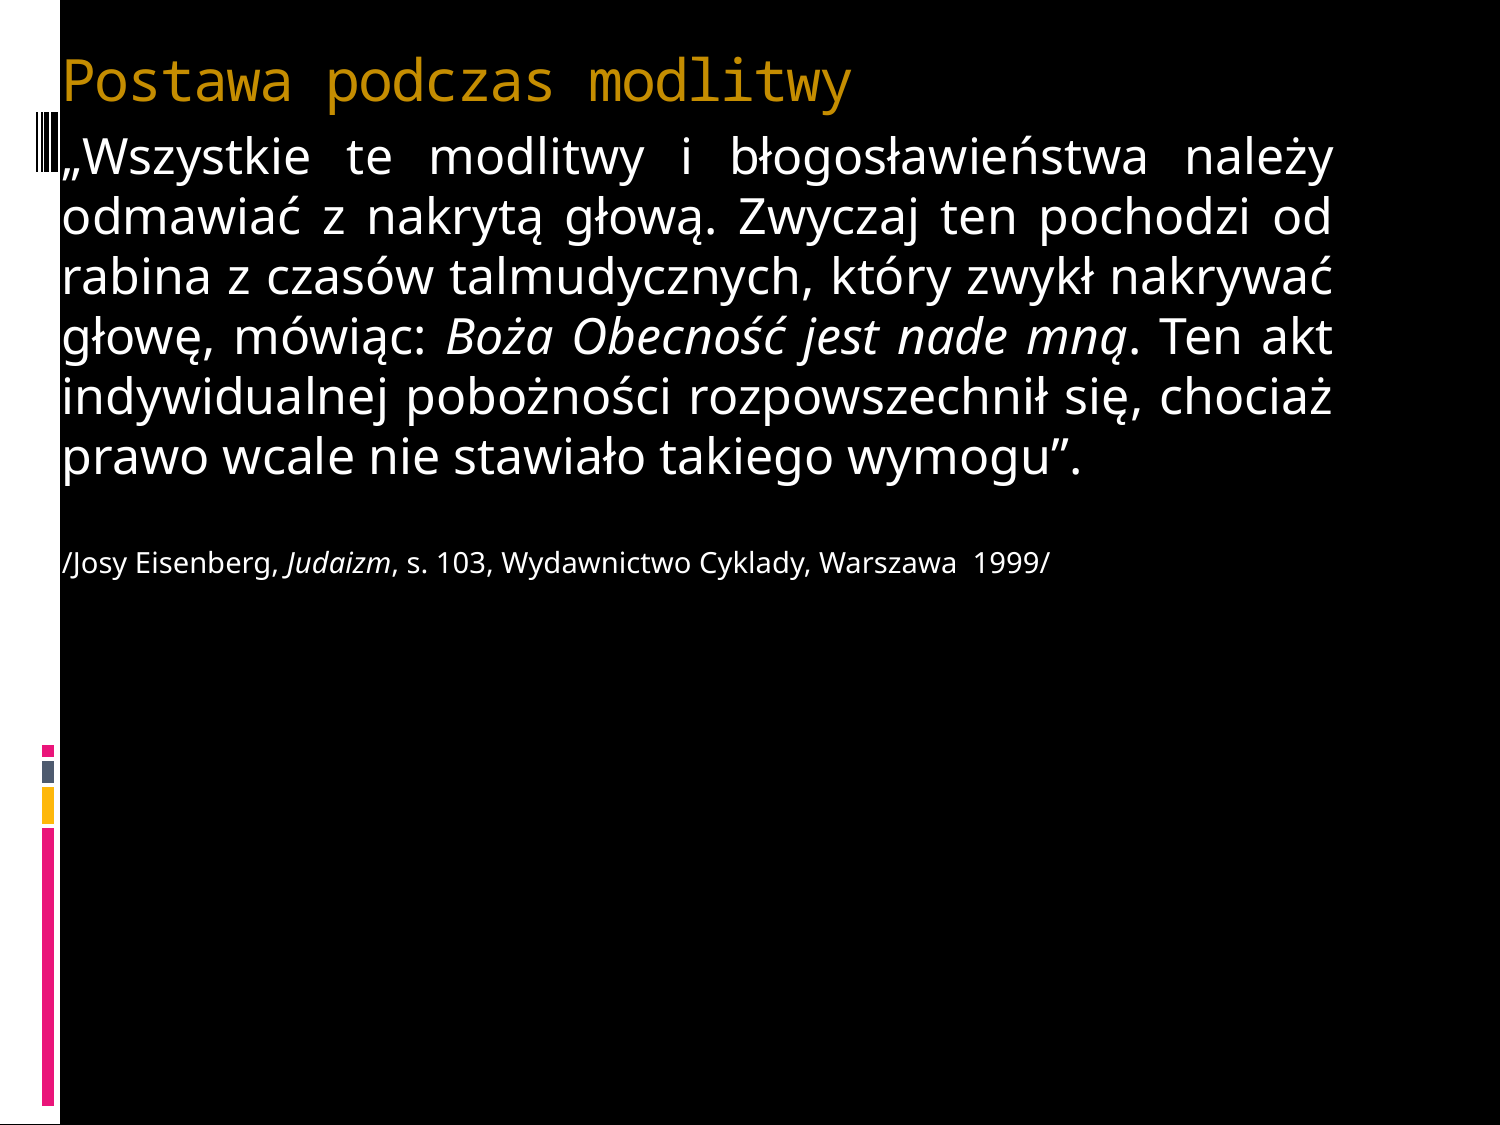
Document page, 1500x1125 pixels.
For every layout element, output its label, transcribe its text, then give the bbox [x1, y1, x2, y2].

text_box „Wszystkie te modlitwy i błogosławieństwa należy odmawiać z nakrytą głową. Zwyczaj ten pochodzi od rabina z czasów talmudycznych, który zwykł nakrywać głowę, mówiąc: Boża Obecność jest nade mną. Ten akt indywidualnej pobożności rozpowszechnił się, chociaż prawo wcale nie stawiało takiego wymogu”. /Josy Eisenberg, Judaizm, s. 103, Wydawnictwo Cyklady, Warszawa 1999/ [46, 117, 1454, 1067]
title Postawa podczas modlitwy [46, 35, 1442, 117]
